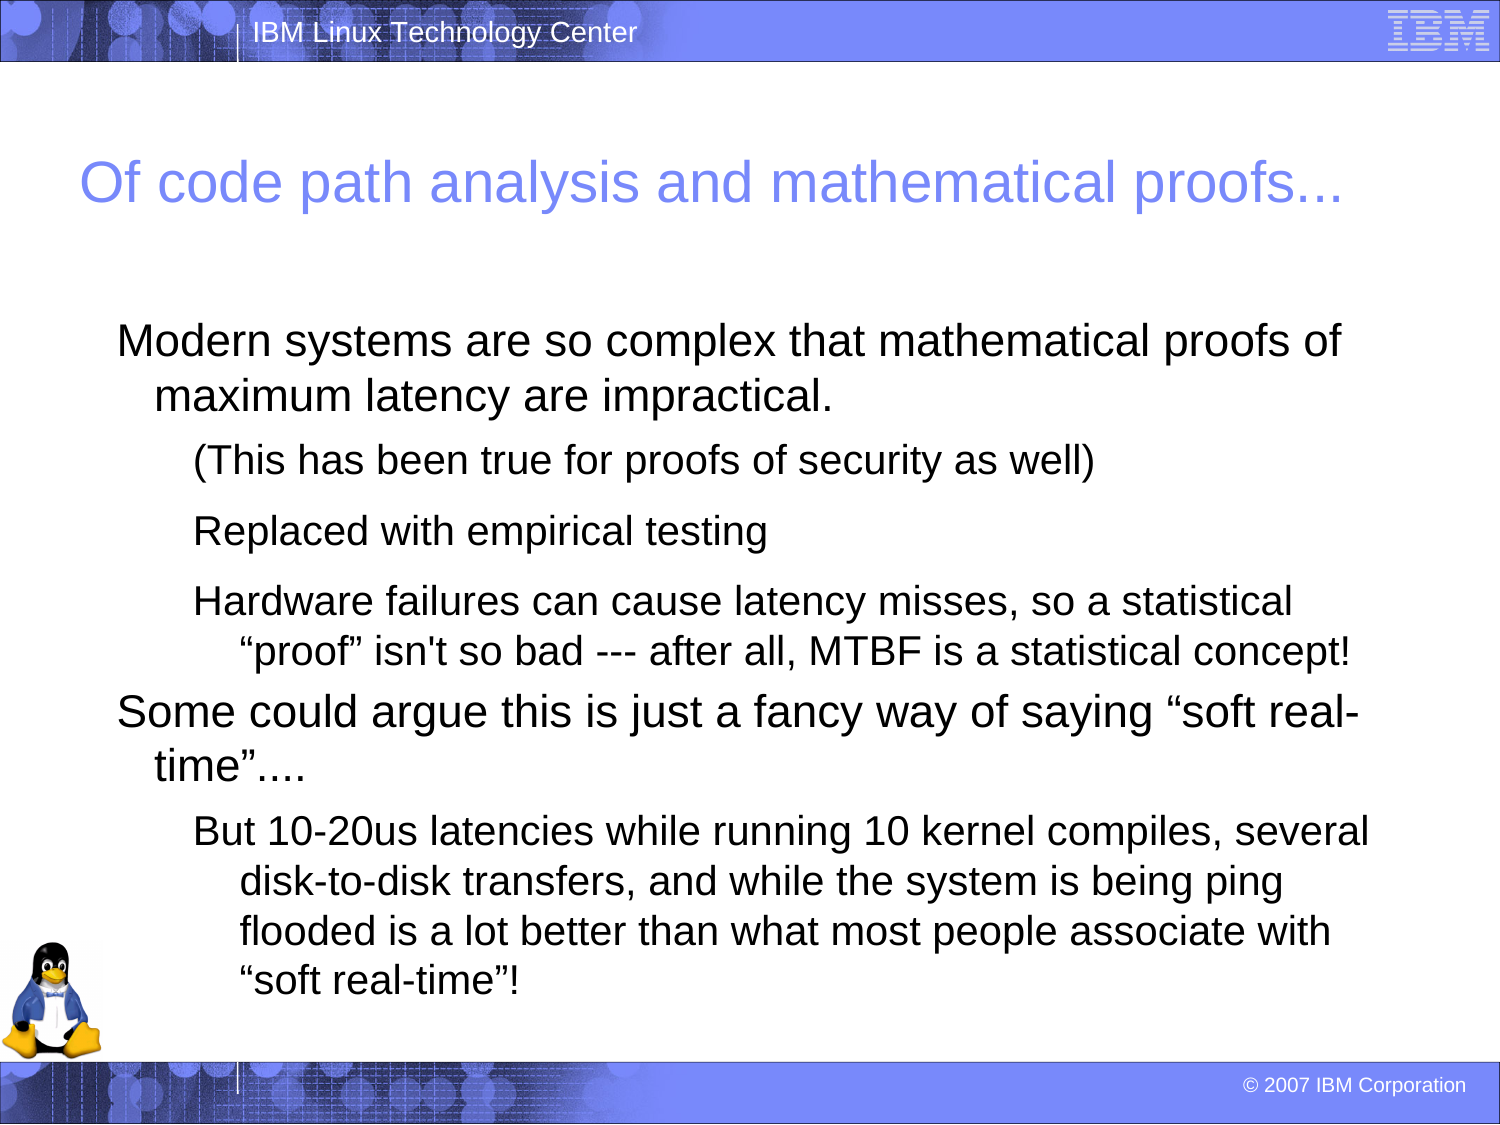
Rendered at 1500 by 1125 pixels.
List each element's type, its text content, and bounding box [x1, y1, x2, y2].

picture [1, 1, 1499, 61]
title Of code path analysis and mathematical proofs... [79, 142, 1379, 225]
list Modern systems are so complex that mathematical proofs of maximum latency are impractical. (This has been true for proofs of security as well) Replaced with empirical testing Hardware failures can cause latency misses, so a statistical “proof” isn't so bad --- after all, MTBF is a statistical concept! Some could argue this is just a fancy way of saying “soft real-time”.... But 10-20us latencies while running 10 kernel compiles, several disk-to-disk transfers, and while the system is being ping flooded is a lot better than what most people associate with “soft real-time”! [116, 311, 1426, 1001]
picture [1, 1063, 1499, 1123]
picture [0, 940, 103, 1061]
